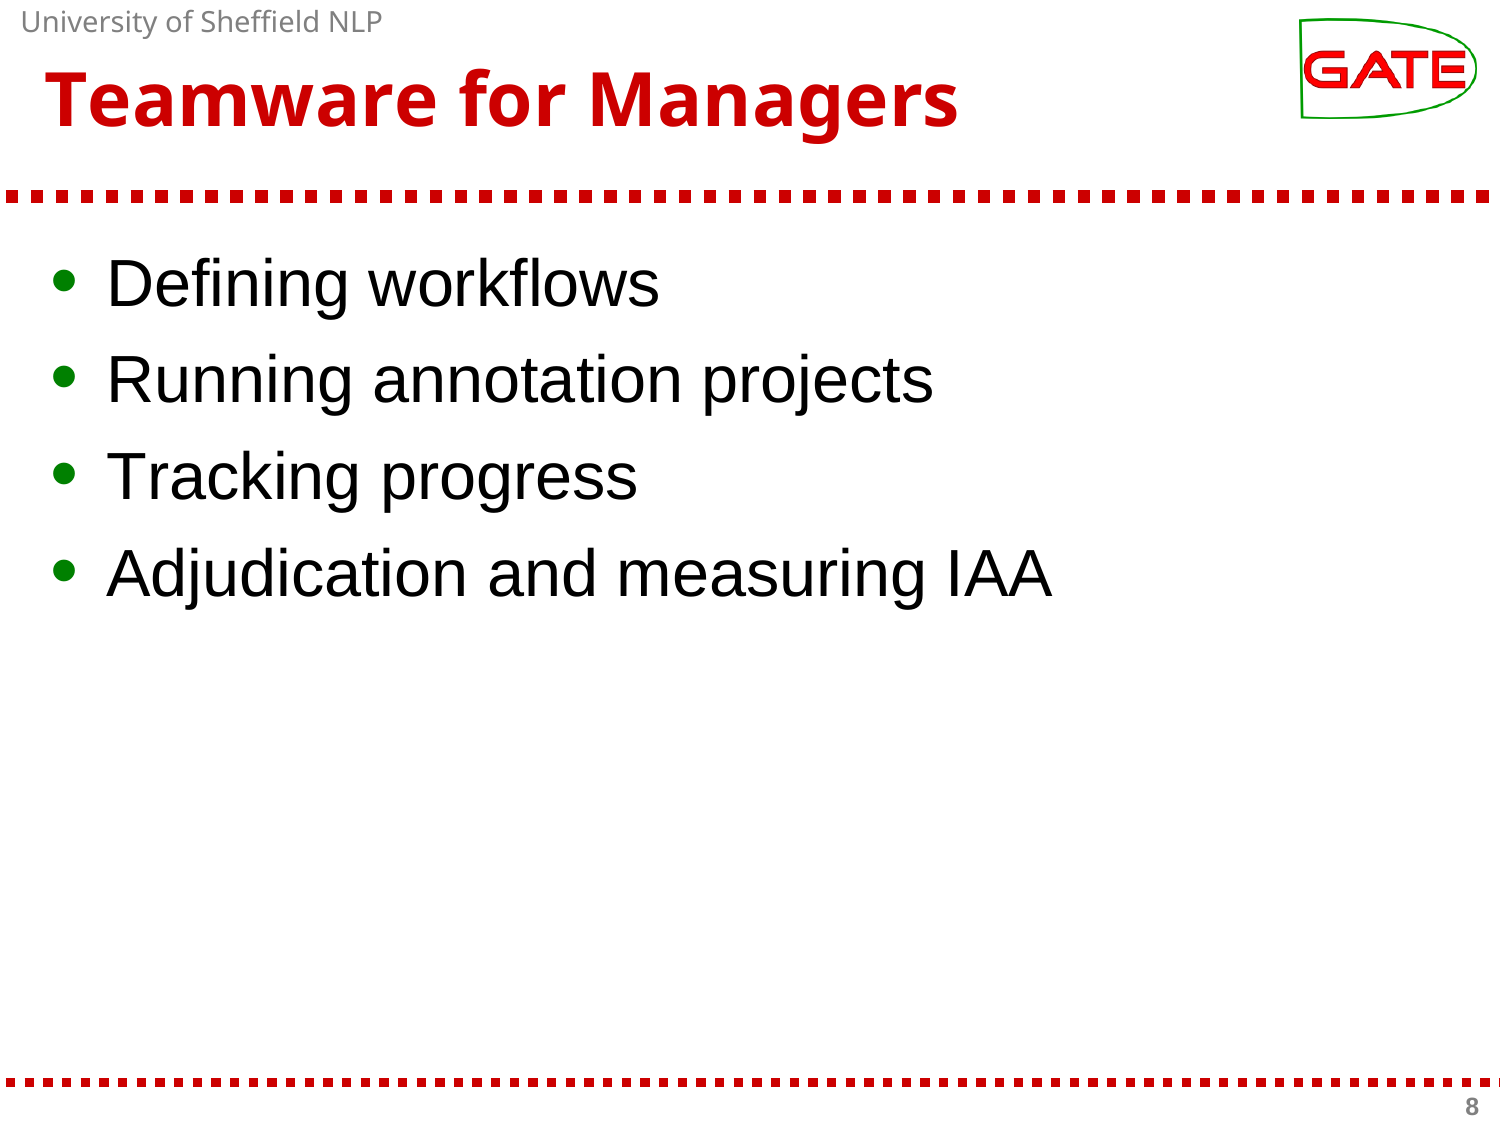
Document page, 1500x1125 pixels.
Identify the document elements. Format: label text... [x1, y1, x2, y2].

text_box <number> [1144, 1082, 1495, 1125]
title Teamware for Managers [29, 42, 1188, 149]
list Defining workflows Running annotation projects Tracking progress Adjudication and measuring IAA [35, 231, 1465, 1059]
picture [1299, 18, 1477, 119]
